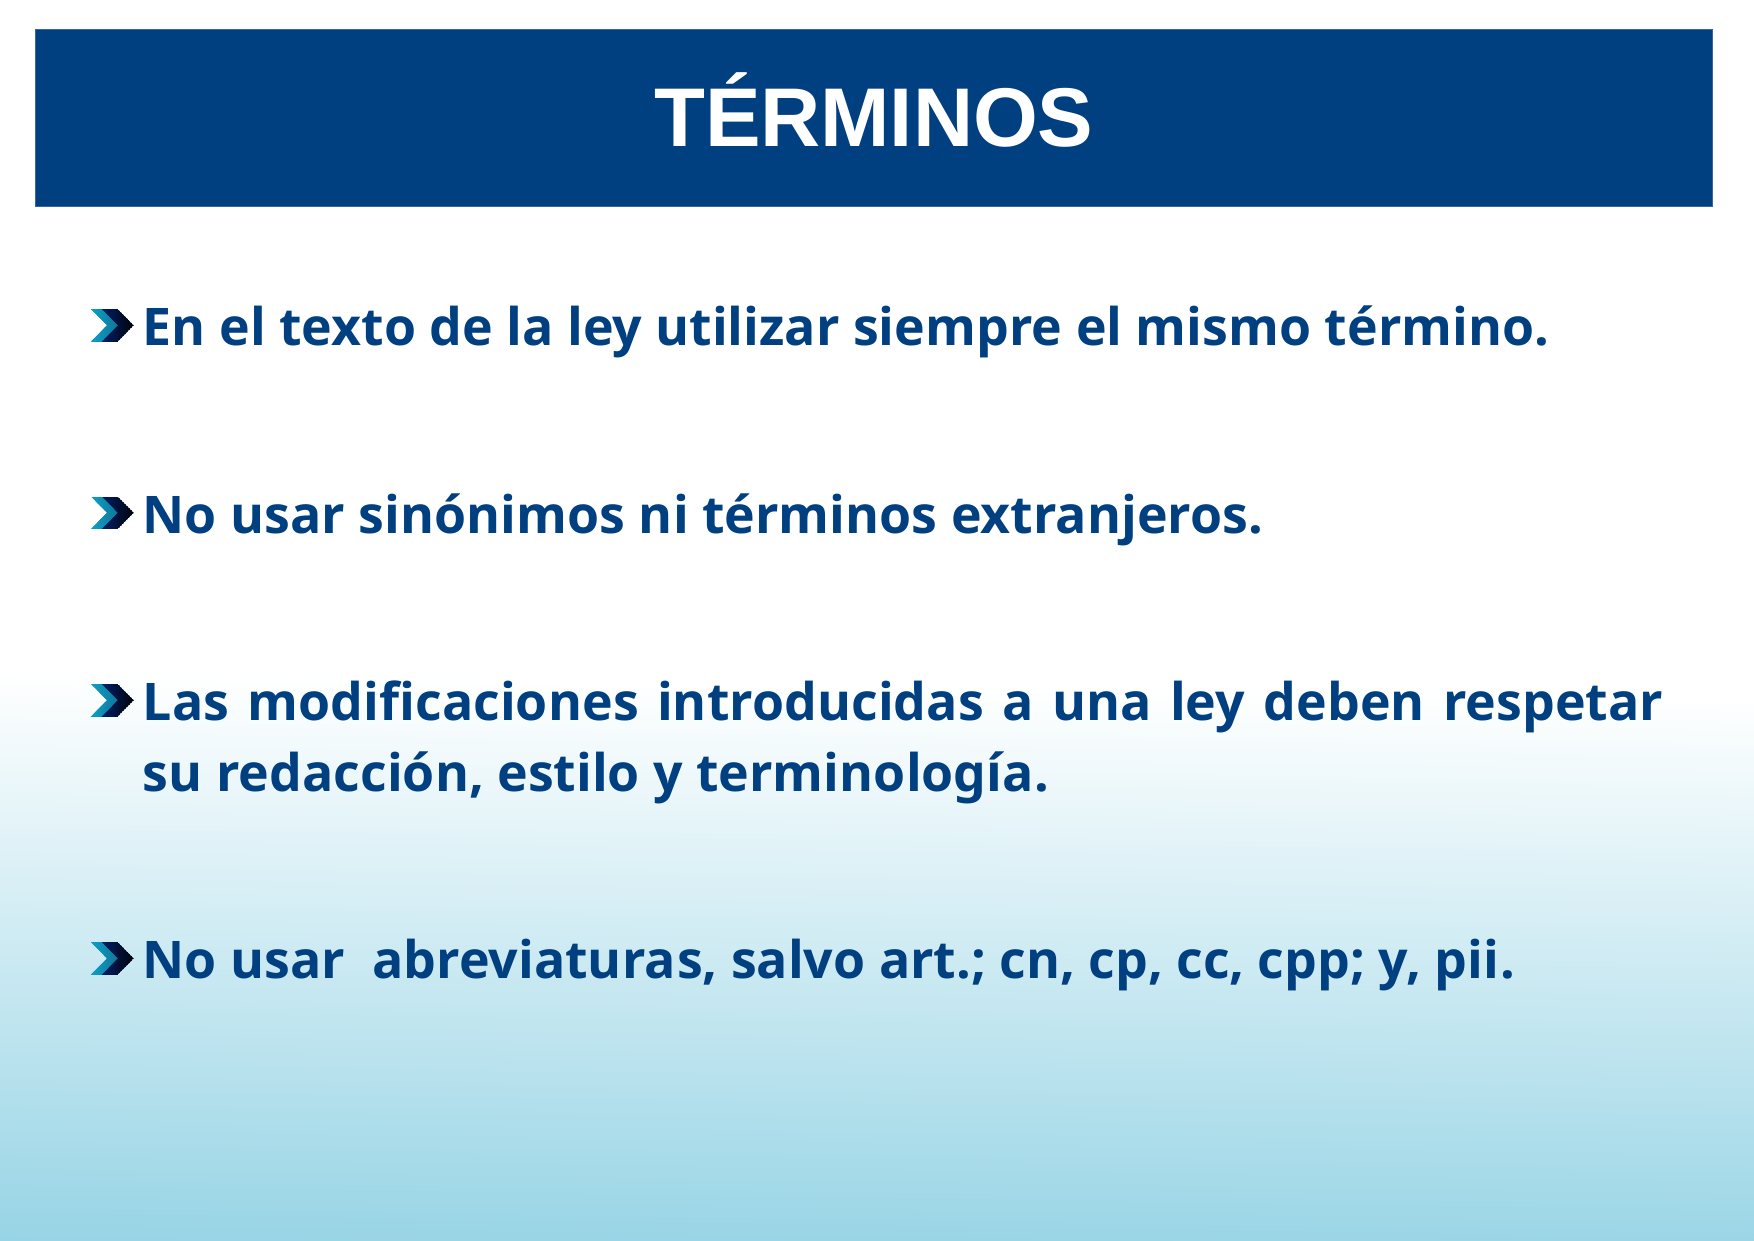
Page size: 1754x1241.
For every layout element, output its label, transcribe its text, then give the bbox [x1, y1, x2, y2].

list En el texto de la ley utilizar siempre el mismo término. No usar sinónimos ni términos extranjeros. Las modificaciones introducidas a una ley deben respetar su redacción, estilo y terminología. No usar abreviaturas, salvo art.; cn, cp, cc, cpp; y, pii. [87, 290, 1667, 1010]
text_box TÉRMINOS [35, 29, 1713, 207]
